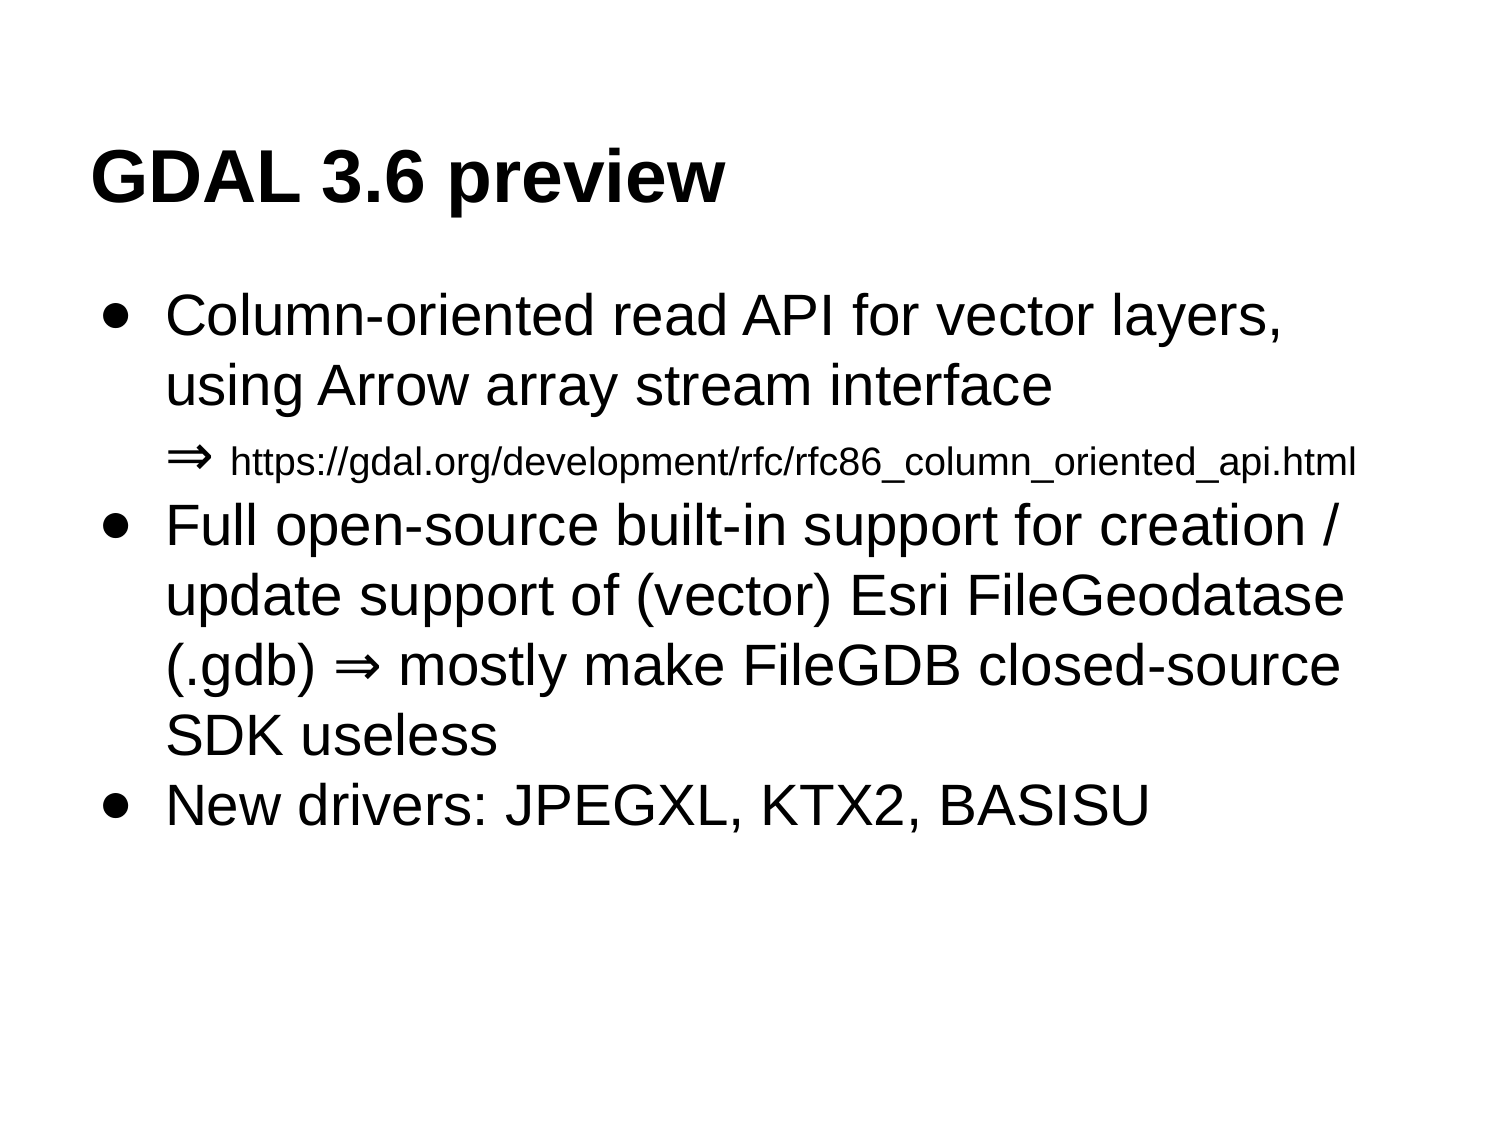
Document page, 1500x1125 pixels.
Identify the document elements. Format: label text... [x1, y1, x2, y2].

title GDAL 3.6 preview [75, 45, 1425, 233]
list Column-oriented read API for vector layers, using Arrow array stream interface ⇒ https://gdal.org/development/rfc/rfc86_column_oriented_api.html Full open-source built-in support for creation / update support of (vector) Esri FileGeodatase (.gdb) ⇒ mostly make FileGDB closed-source SDK useless New drivers: JPEGXL, KTX2, BASISU [75, 262, 1425, 1078]
